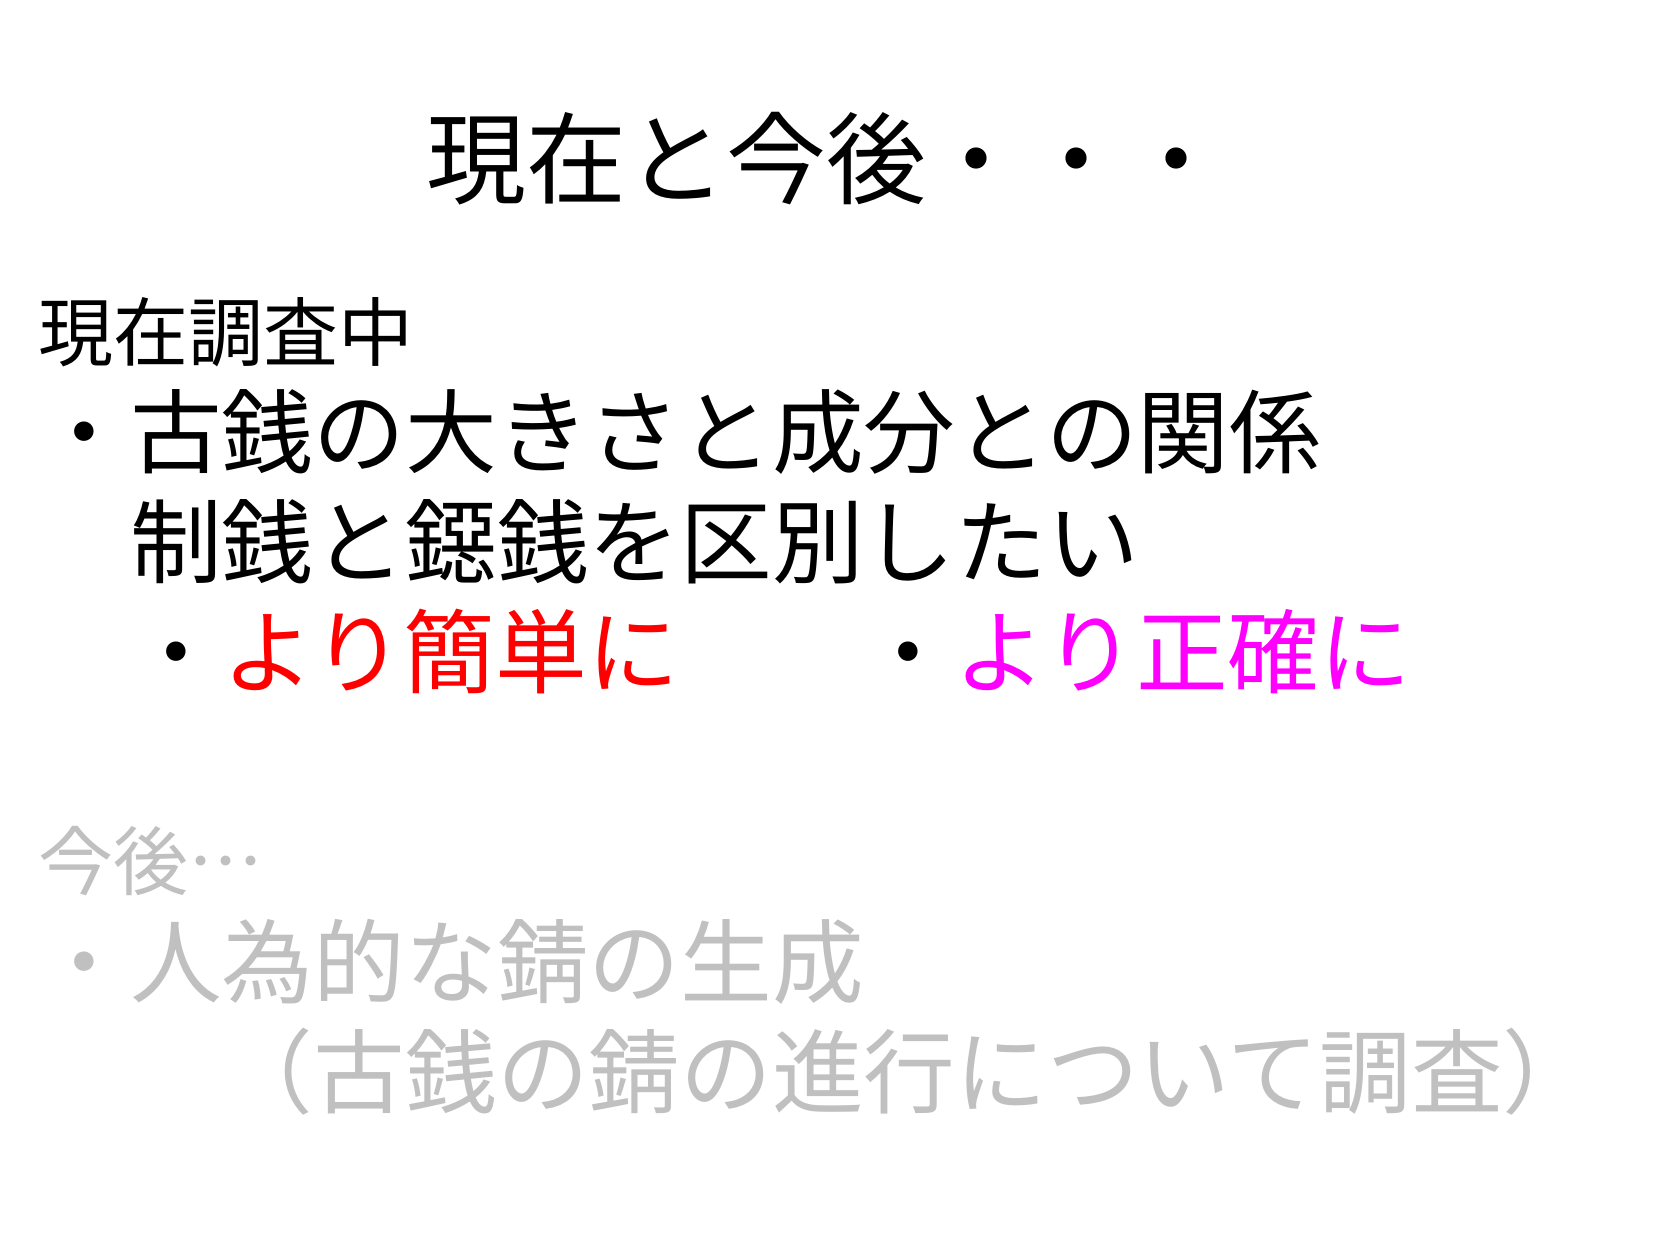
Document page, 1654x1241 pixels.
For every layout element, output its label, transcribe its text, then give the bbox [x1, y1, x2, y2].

title 現在と今後・・・ [82, 49, 1571, 257]
text_box 現在調査中 ・古銭の大きさと成分との関係 制銭と鐚銭を区別したい ・より簡単に ・より正確に 今後… ・人為的な錆の生成 （古銭の錆の進行について調査） [23, 277, 1619, 1133]
